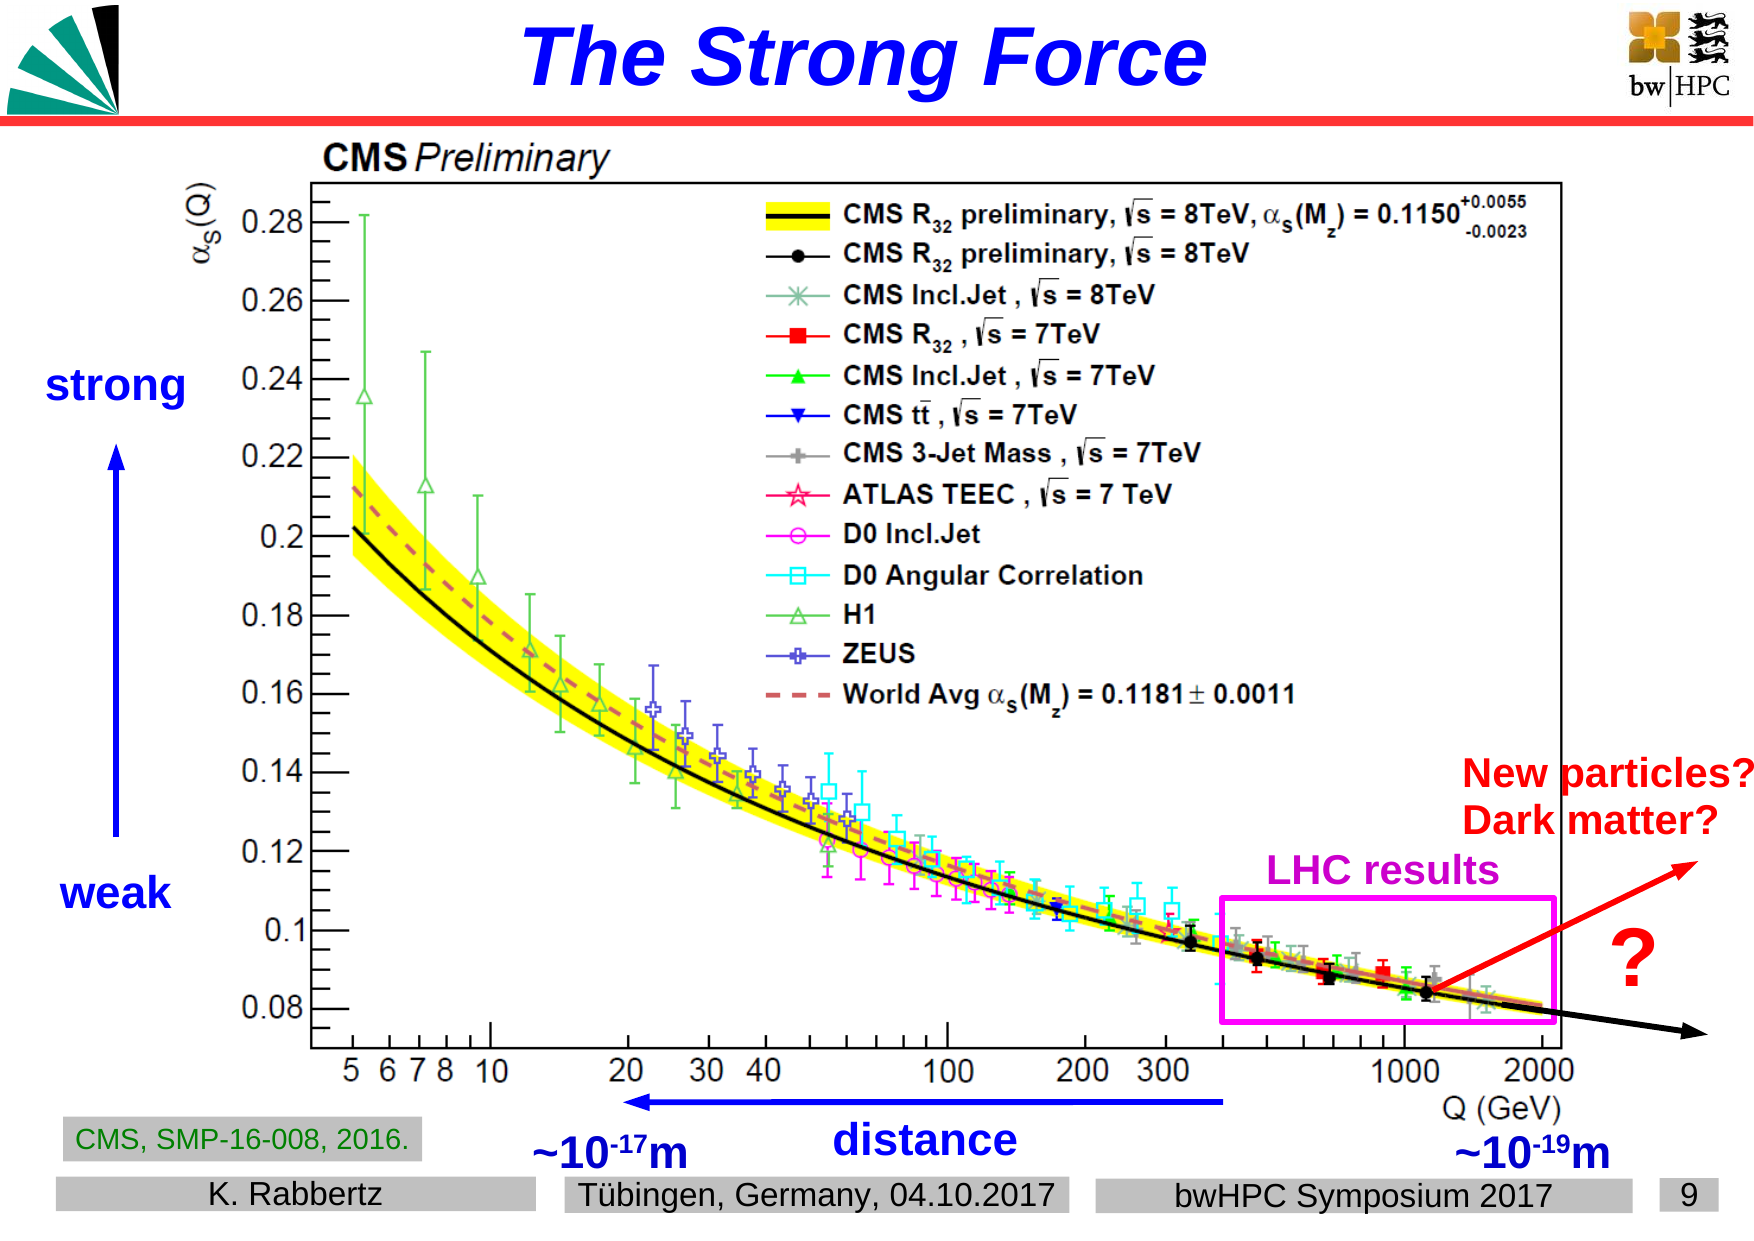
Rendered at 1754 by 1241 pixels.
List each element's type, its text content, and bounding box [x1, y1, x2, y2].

picture [1513, 851, 1578, 926]
text_box strong [33, 353, 200, 417]
text_box weak [48, 861, 185, 925]
text_box New particles? Dark matter? [1450, 744, 1754, 851]
picture [176, 132, 1578, 1135]
picture [1557, 924, 1578, 1012]
text_box ~10-17m [520, 1121, 701, 1185]
text_box CMS, SMP-16-008, 2016. [63, 1116, 423, 1162]
text_box ~10-19m [1442, 1121, 1624, 1185]
text_box ? [1596, 905, 1671, 1011]
picture [7, 5, 119, 116]
picture [1225, 901, 1551, 1019]
text_box LHC results [1254, 840, 1513, 900]
picture [1617, 3, 1740, 115]
text_box distance [820, 1107, 1031, 1172]
title The Strong Force [123, 0, 1606, 114]
